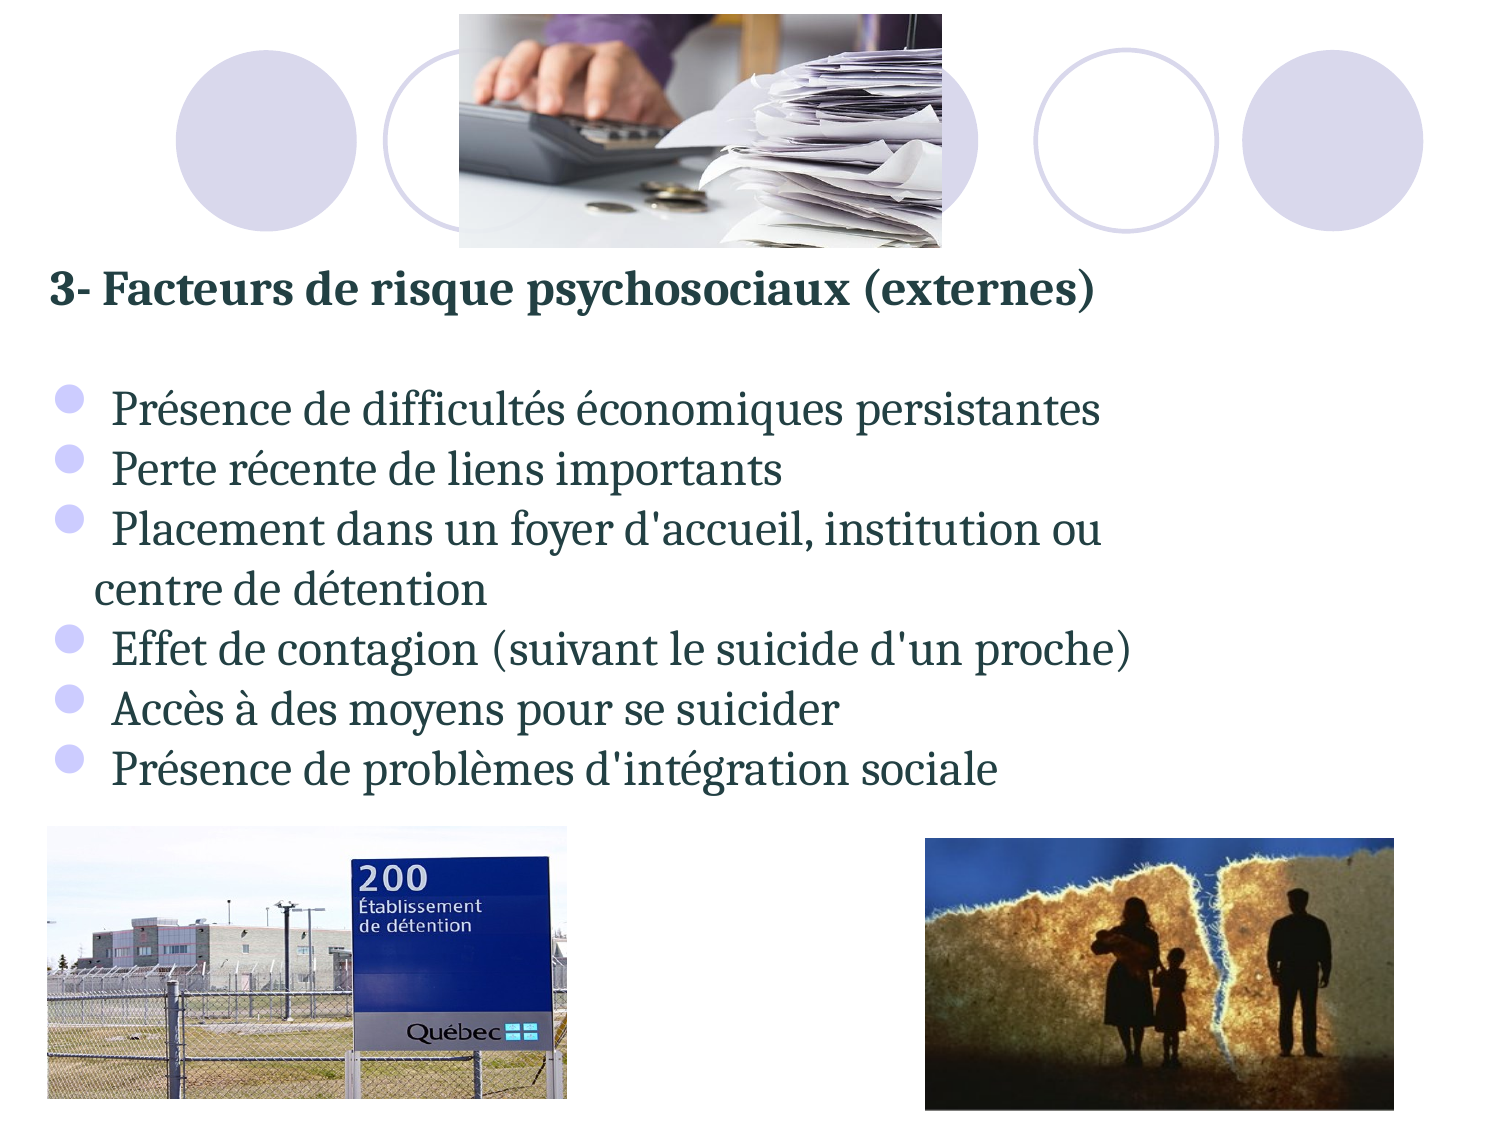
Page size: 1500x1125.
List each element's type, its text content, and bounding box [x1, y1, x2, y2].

picture [925, 838, 1394, 1111]
text_box 3- Facteurs de risque psychosociaux (externes) Présence de difficultés économiques persistantes Perte récente de liens importants Placement dans un foyer d'accueil, institution ou centre de détention Effet de contagion (suivant le suicide d'un proche) Accès à des moyens pour se suicider Présence de problèmes d'intégration sociale [36, 248, 1394, 827]
picture [459, 14, 942, 249]
picture [47, 826, 567, 1099]
